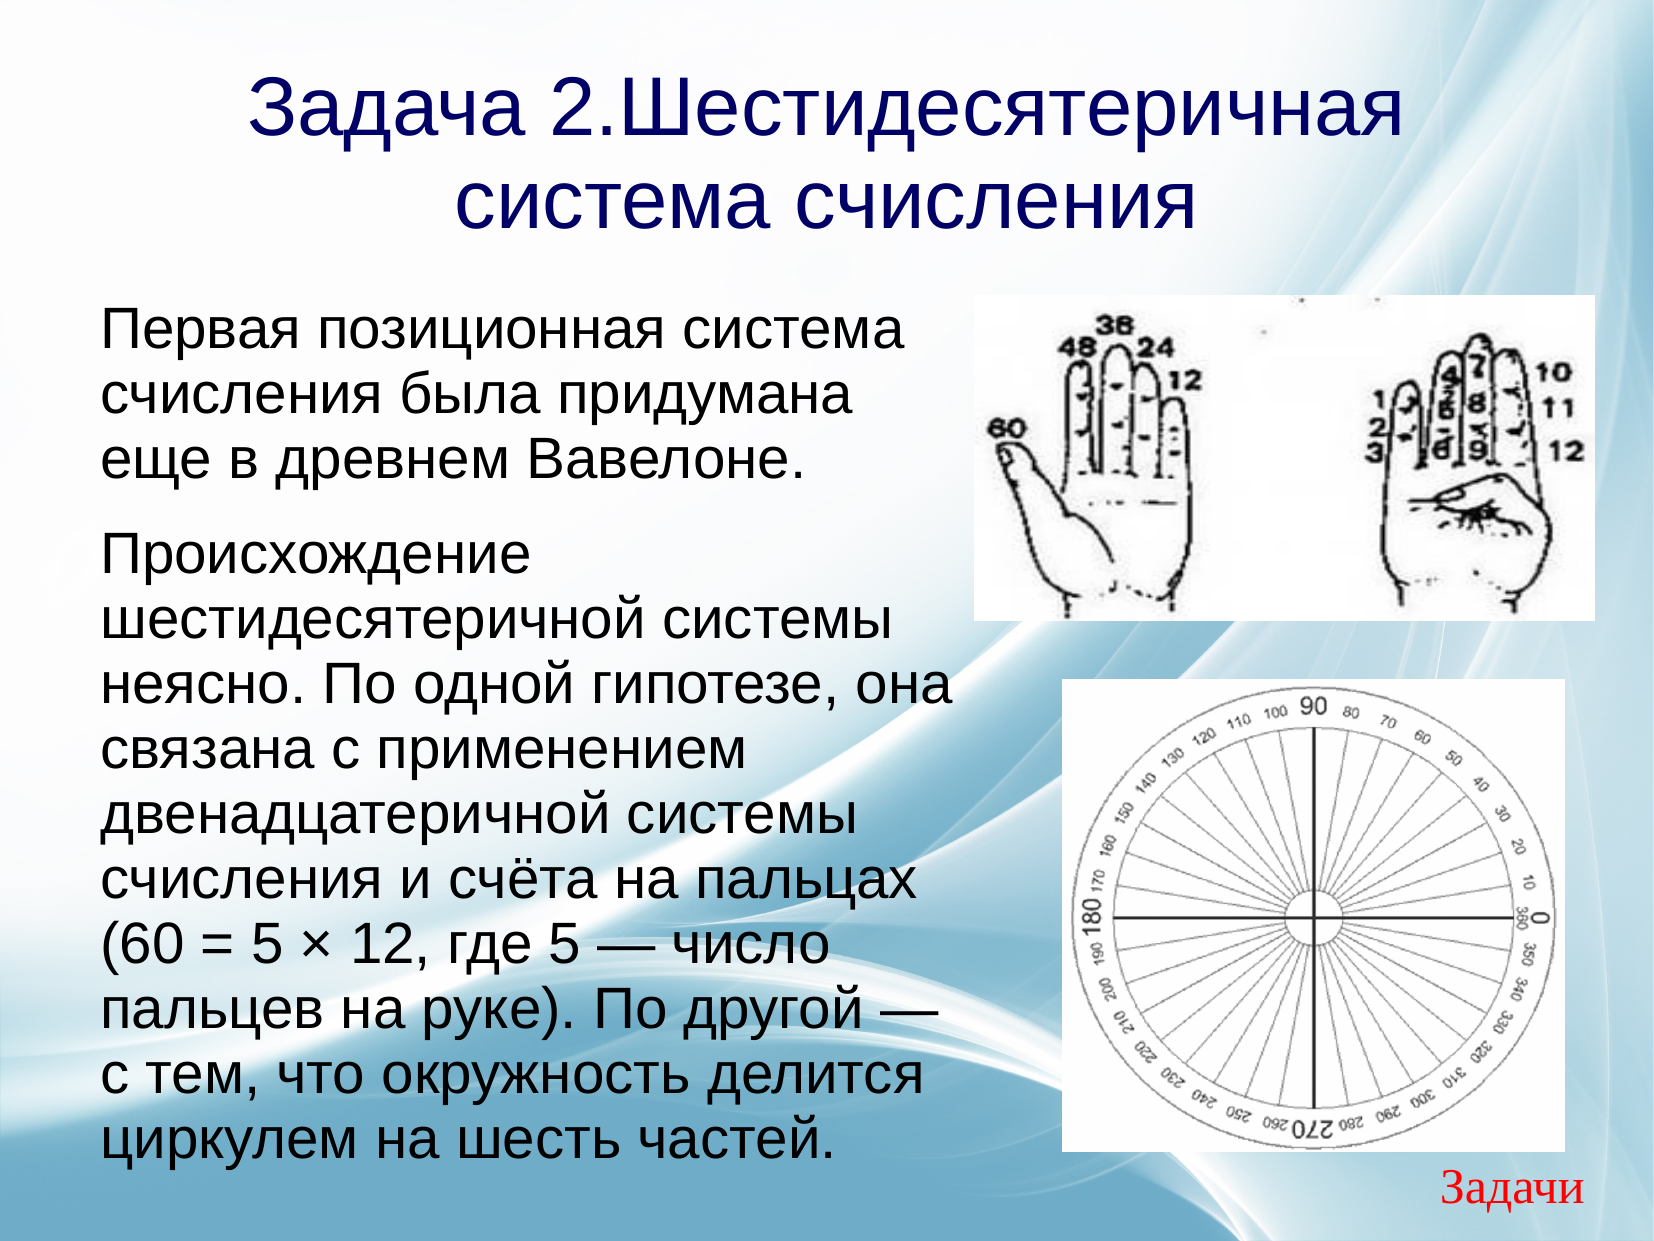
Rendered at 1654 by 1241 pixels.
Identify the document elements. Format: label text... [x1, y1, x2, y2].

title Задача 2.Шестидесятеричная система счисления [82, 49, 1571, 257]
picture [0, 0, 1654, 1241]
text_box Задачи [1425, 1151, 1625, 1223]
list Первая позиционная система счисления была придумана еще в древнем Вавелоне. Происхождение шестидесятеричной системы неясно. По одной гипотезе, она связана с применением двенадцатеричной системы счисления и счёта на пальцах (60 = 5 × 12, где 5 — число пальцев на руке). По другой — с тем, что окружность делится циркулем на шесть частей. [29, 295, 975, 1189]
text_box . [974, 621, 1592, 657]
